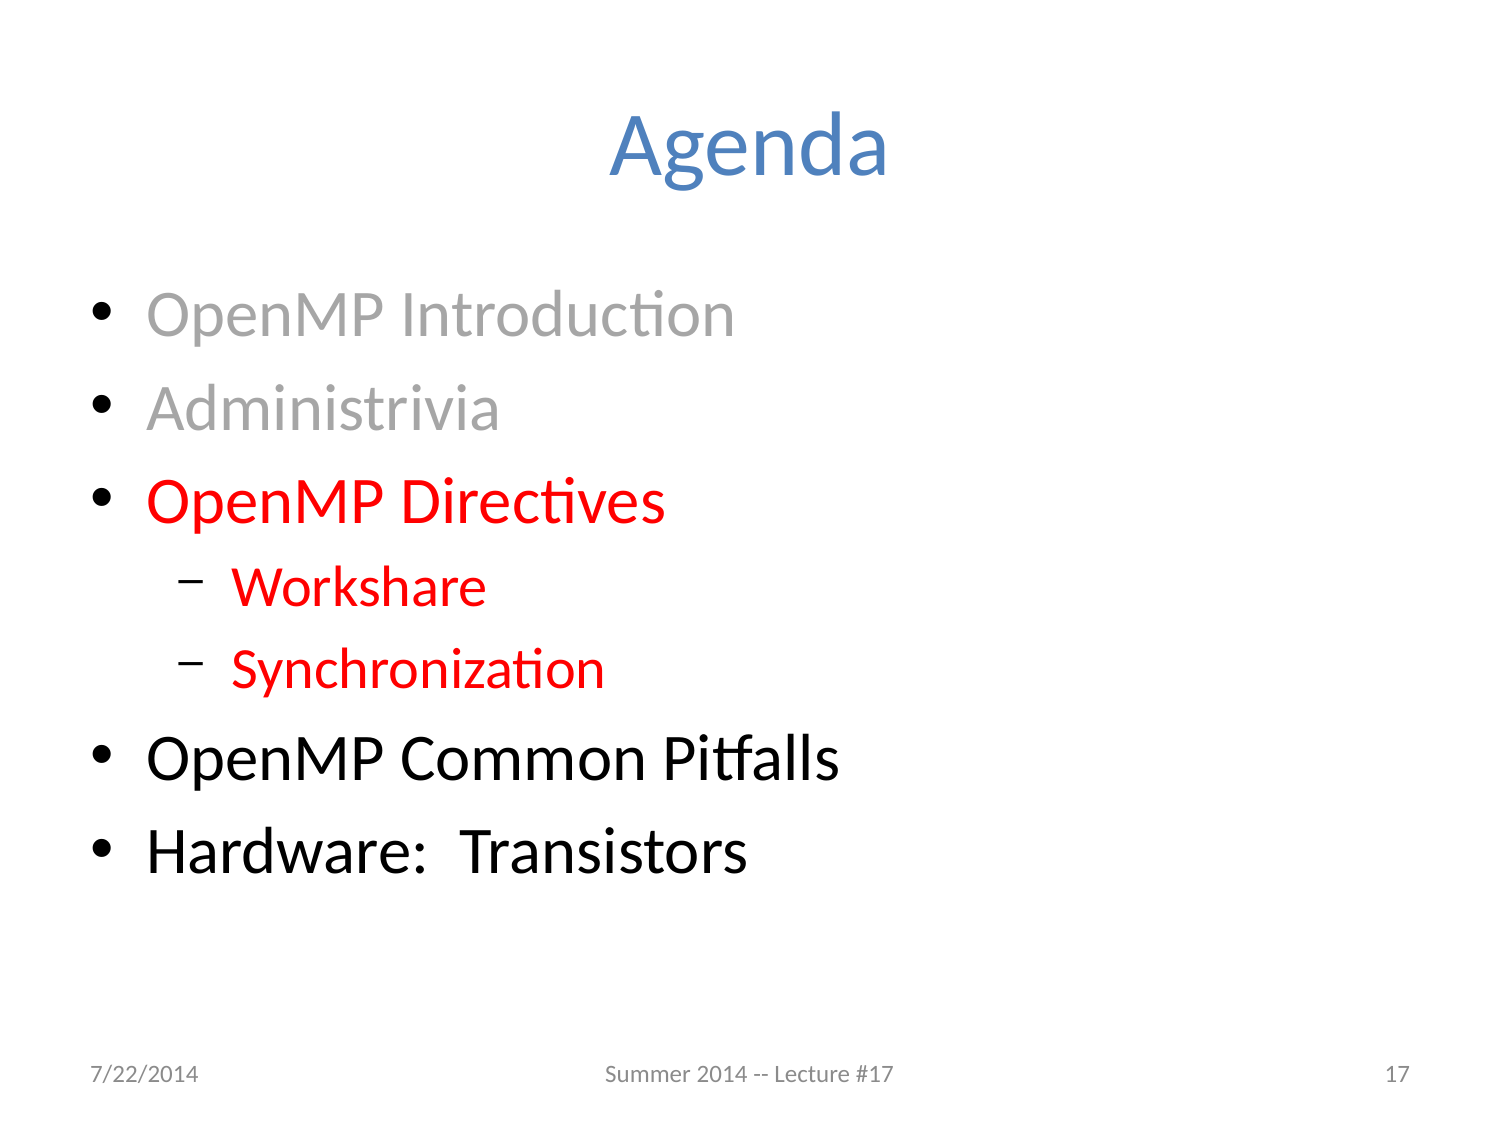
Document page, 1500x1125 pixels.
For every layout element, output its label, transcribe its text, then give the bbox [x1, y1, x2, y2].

footer Summer 2014 -- Lecture #17 [512, 1042, 988, 1103]
list OpenMP Introduction Administrivia OpenMP Directives Workshare Synchronization OpenMP Common Pitfalls Hardware: Transistors [75, 262, 1425, 1073]
slide_number 7/22/2014 [75, 1042, 425, 1103]
slide_number <number> [1074, 1042, 1425, 1103]
title Agenda [75, 45, 1425, 233]
